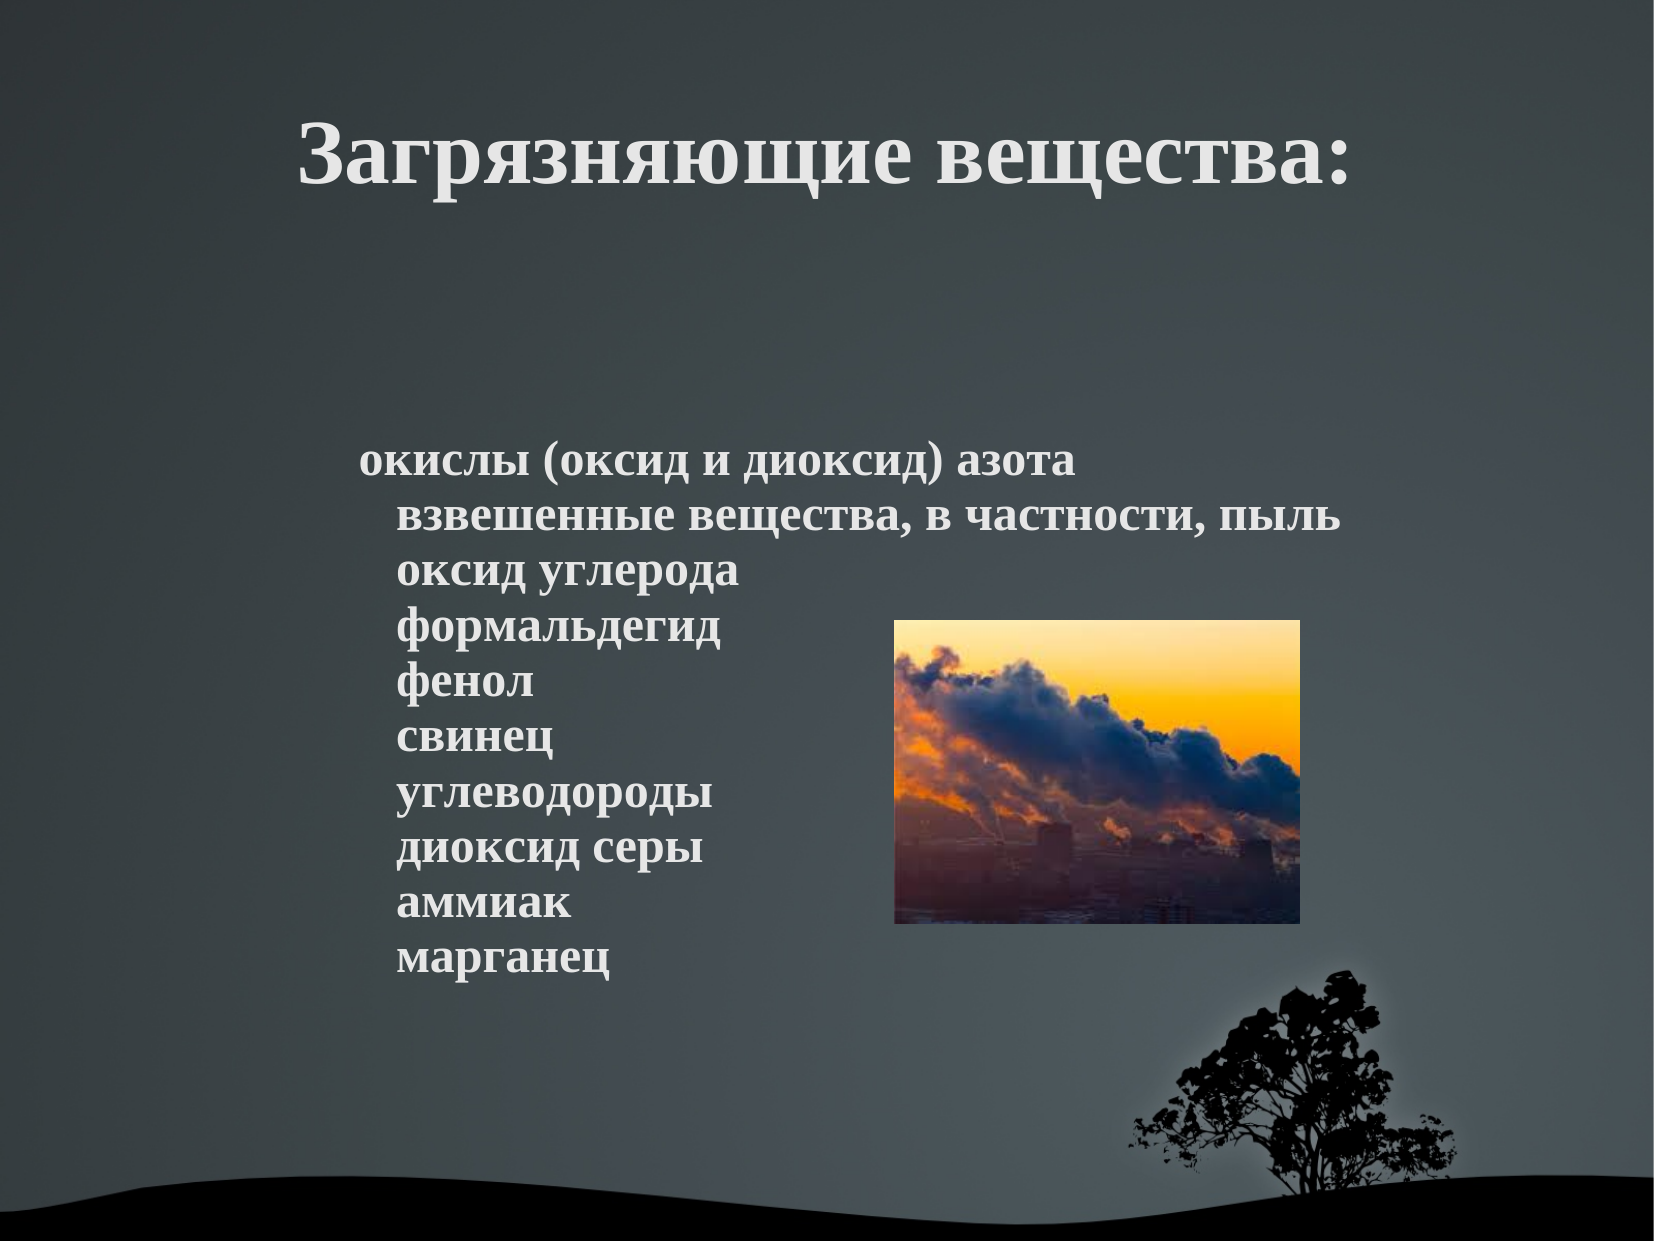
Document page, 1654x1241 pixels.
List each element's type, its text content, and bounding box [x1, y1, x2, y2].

picture [0, 0, 1654, 1241]
text_box окислы (оксид и диоксид) азота взвешенные вещества, в частности, пыль оксид углерода формальдегид фенол свинец углеводороды диоксид серы аммиак марганец [321, 380, 1388, 1034]
title Загрязняющие вещества: [82, 49, 1571, 257]
